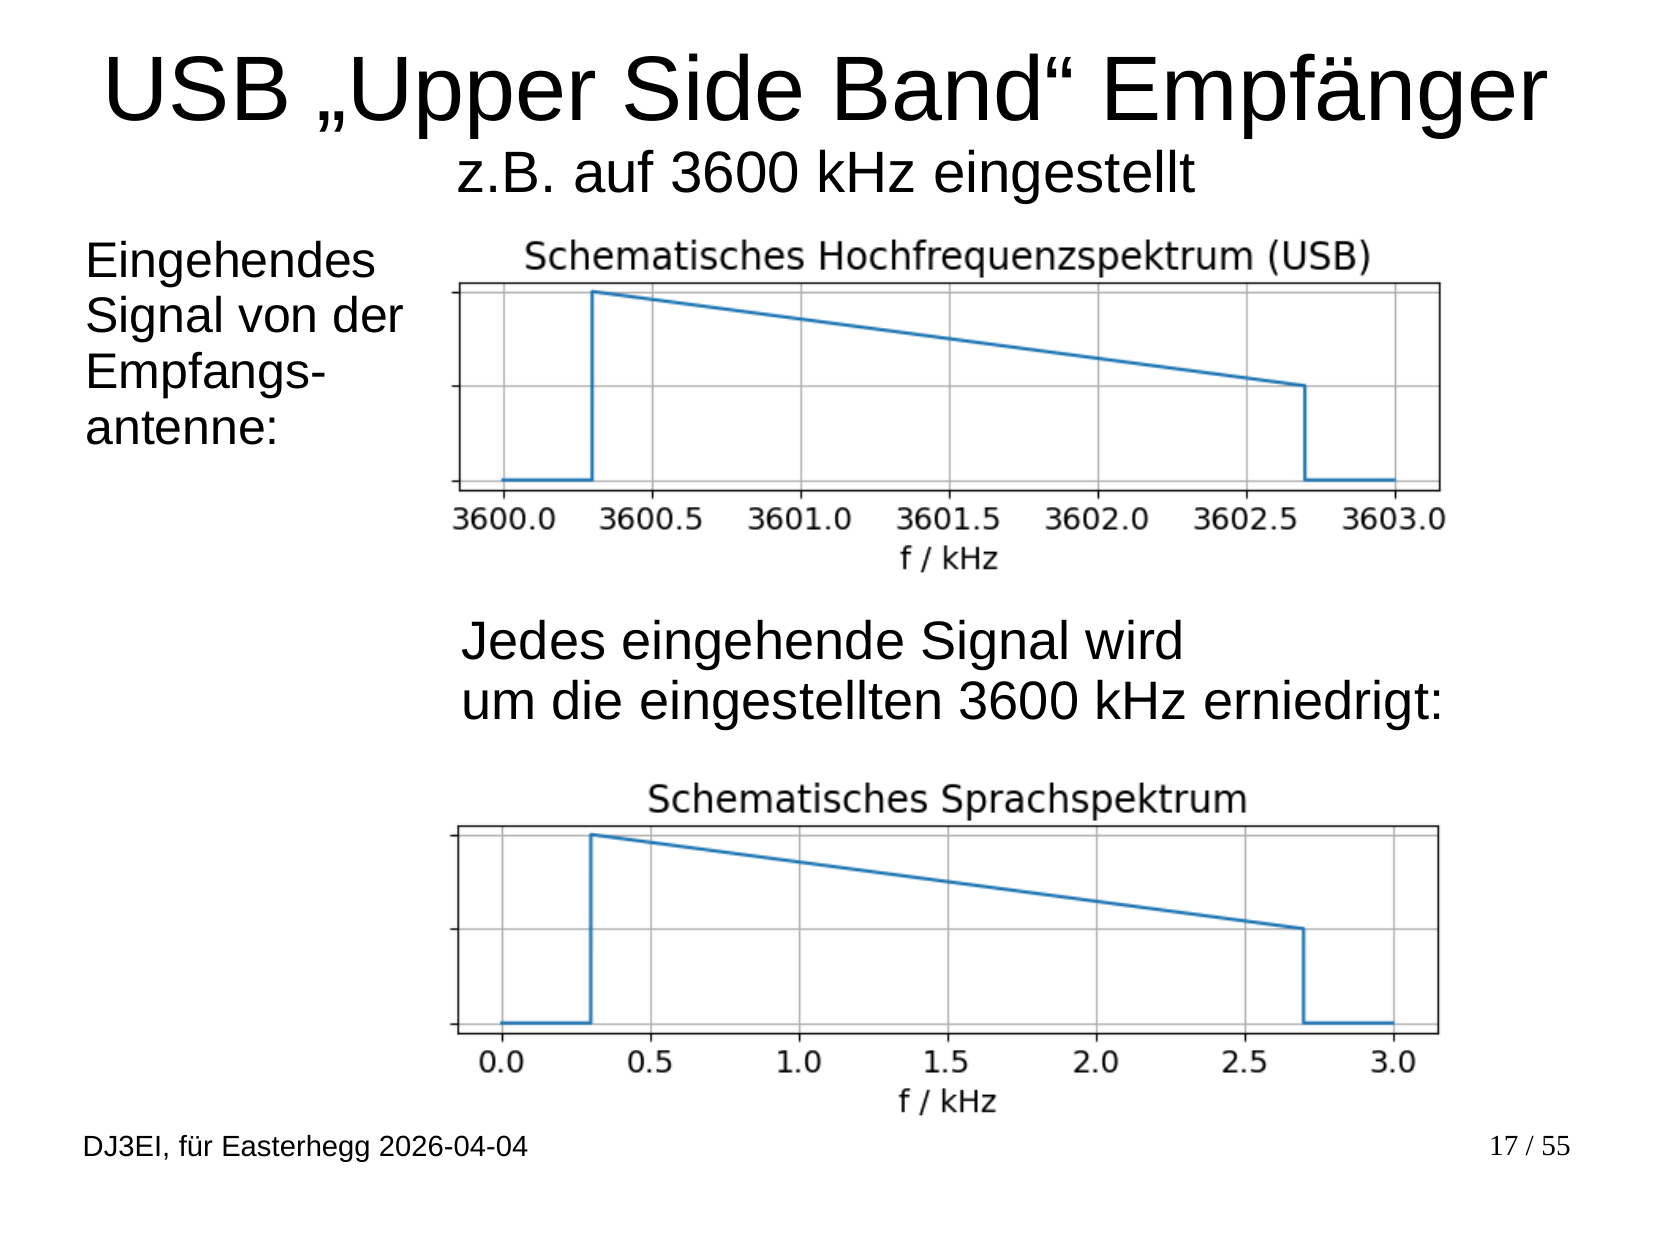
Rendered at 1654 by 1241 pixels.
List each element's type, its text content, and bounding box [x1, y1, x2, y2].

text_box Jedes eingehende Signal wird um die eingestellten 3600 kHz erniedrigt: [446, 602, 1460, 739]
title USB „Upper Side Band“ Empfänger z.B. auf 3600 kHz eingestellt [82, 17, 1571, 225]
picture [434, 224, 1463, 590]
text_box Eingehendes Signal von der Empfangs-antenne: [70, 224, 449, 463]
picture [434, 767, 1452, 1133]
